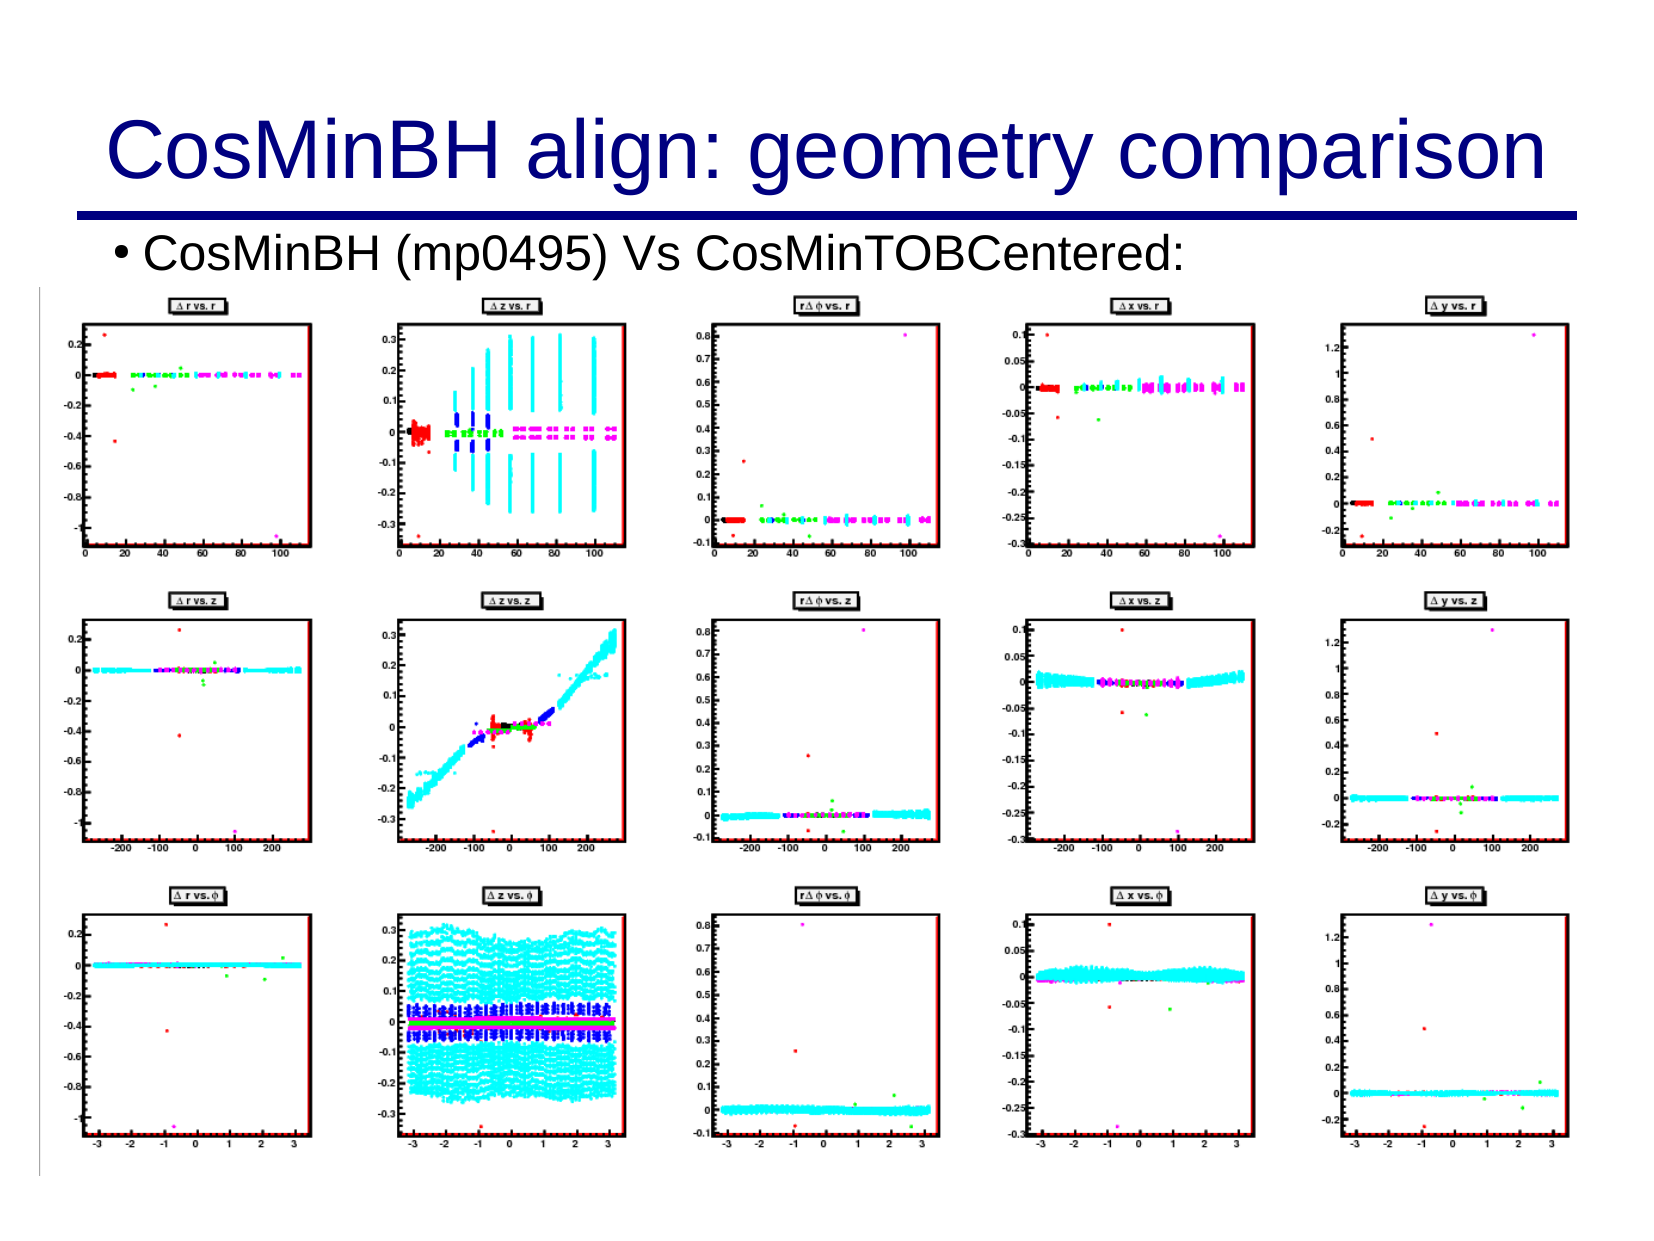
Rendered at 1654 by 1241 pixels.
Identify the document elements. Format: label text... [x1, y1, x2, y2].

picture [39, 287, 1615, 1176]
list CosMinBH (mp0495) Vs CosMinTOBCentered: [94, 225, 1583, 287]
title CosMinBH align: geometry comparison [82, 75, 1571, 226]
